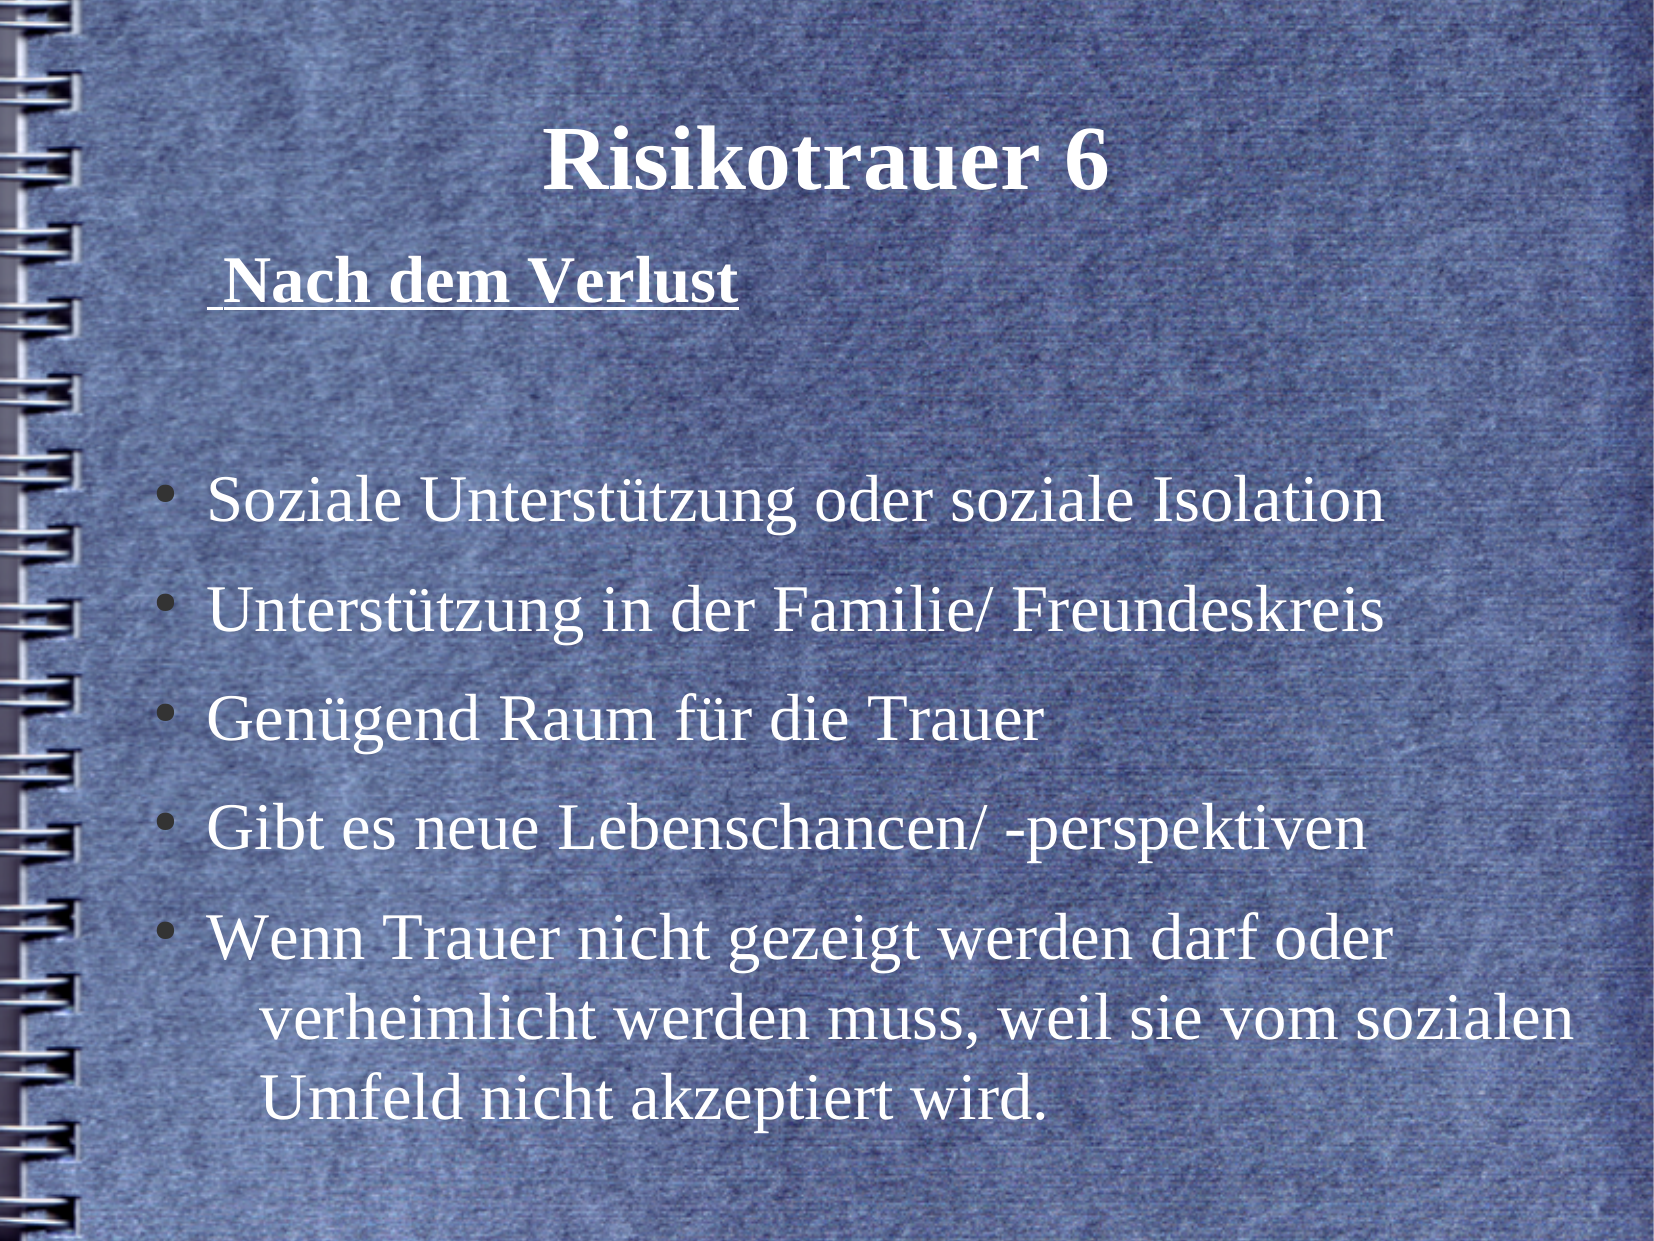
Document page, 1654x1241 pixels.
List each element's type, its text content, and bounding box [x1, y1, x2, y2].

list Nach dem Verlust Soziale Unterstützung oder soziale Isolation Unterstützung in der Familie/ Freundeskreis Genügend Raum für die Trauer Gibt es neue Lebenschancen/ -perspektiven Wenn Trauer nicht gezeigt werden darf oder verheimlicht werden muss, weil sie vom sozialen Umfeld nicht akzeptiert wird. [118, 236, 1607, 1182]
picture [0, 0, 1654, 1241]
title Risikotrauer 6 [82, 56, 1571, 250]
